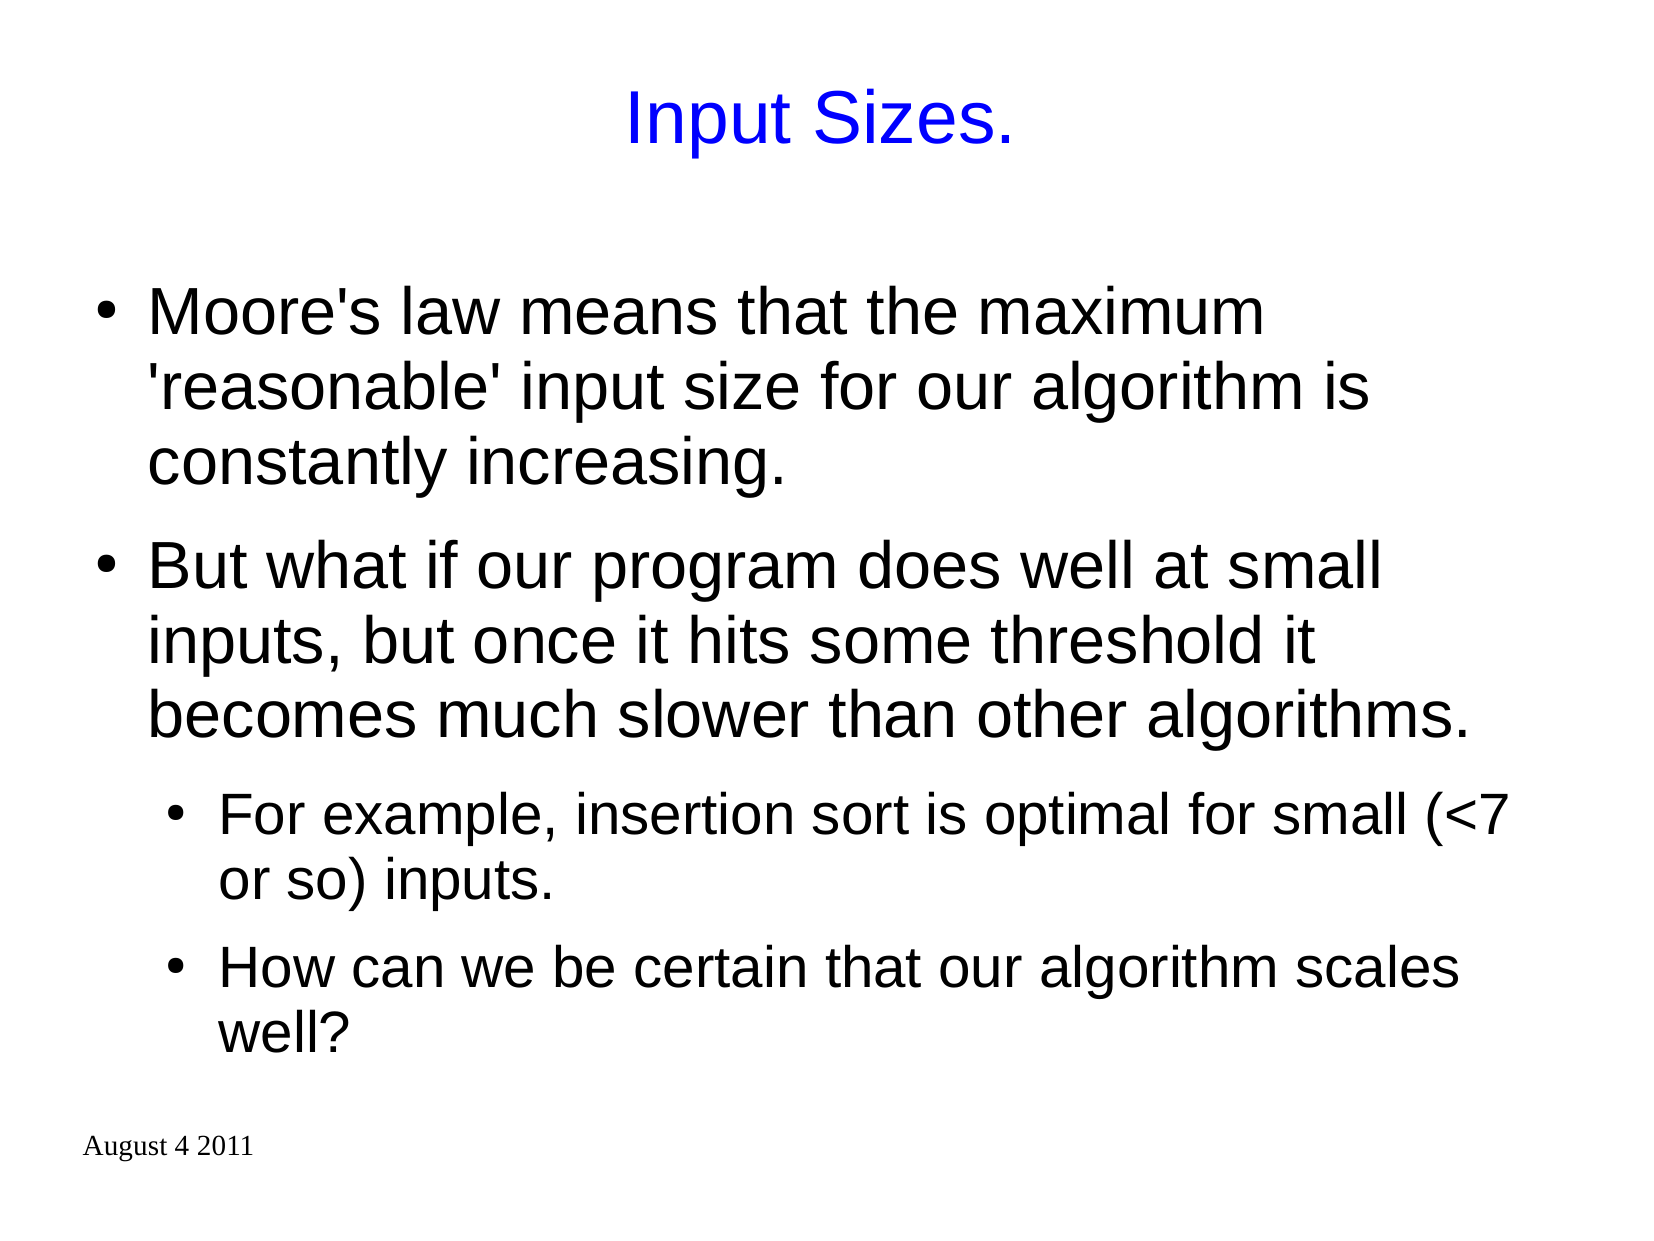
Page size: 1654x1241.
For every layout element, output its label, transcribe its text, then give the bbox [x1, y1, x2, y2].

list Moore's law means that the maximum 'reasonable' input size for our algorithm is constantly increasing. But what if our program does well at small inputs, but once it hits some threshold it becomes much slower than other algorithms. For example, insertion sort is optimal for small (<7 or so) inputs. How can we be certain that our algorithm scales well? [76, 274, 1565, 1093]
title Input Sizes. [76, 58, 1565, 178]
